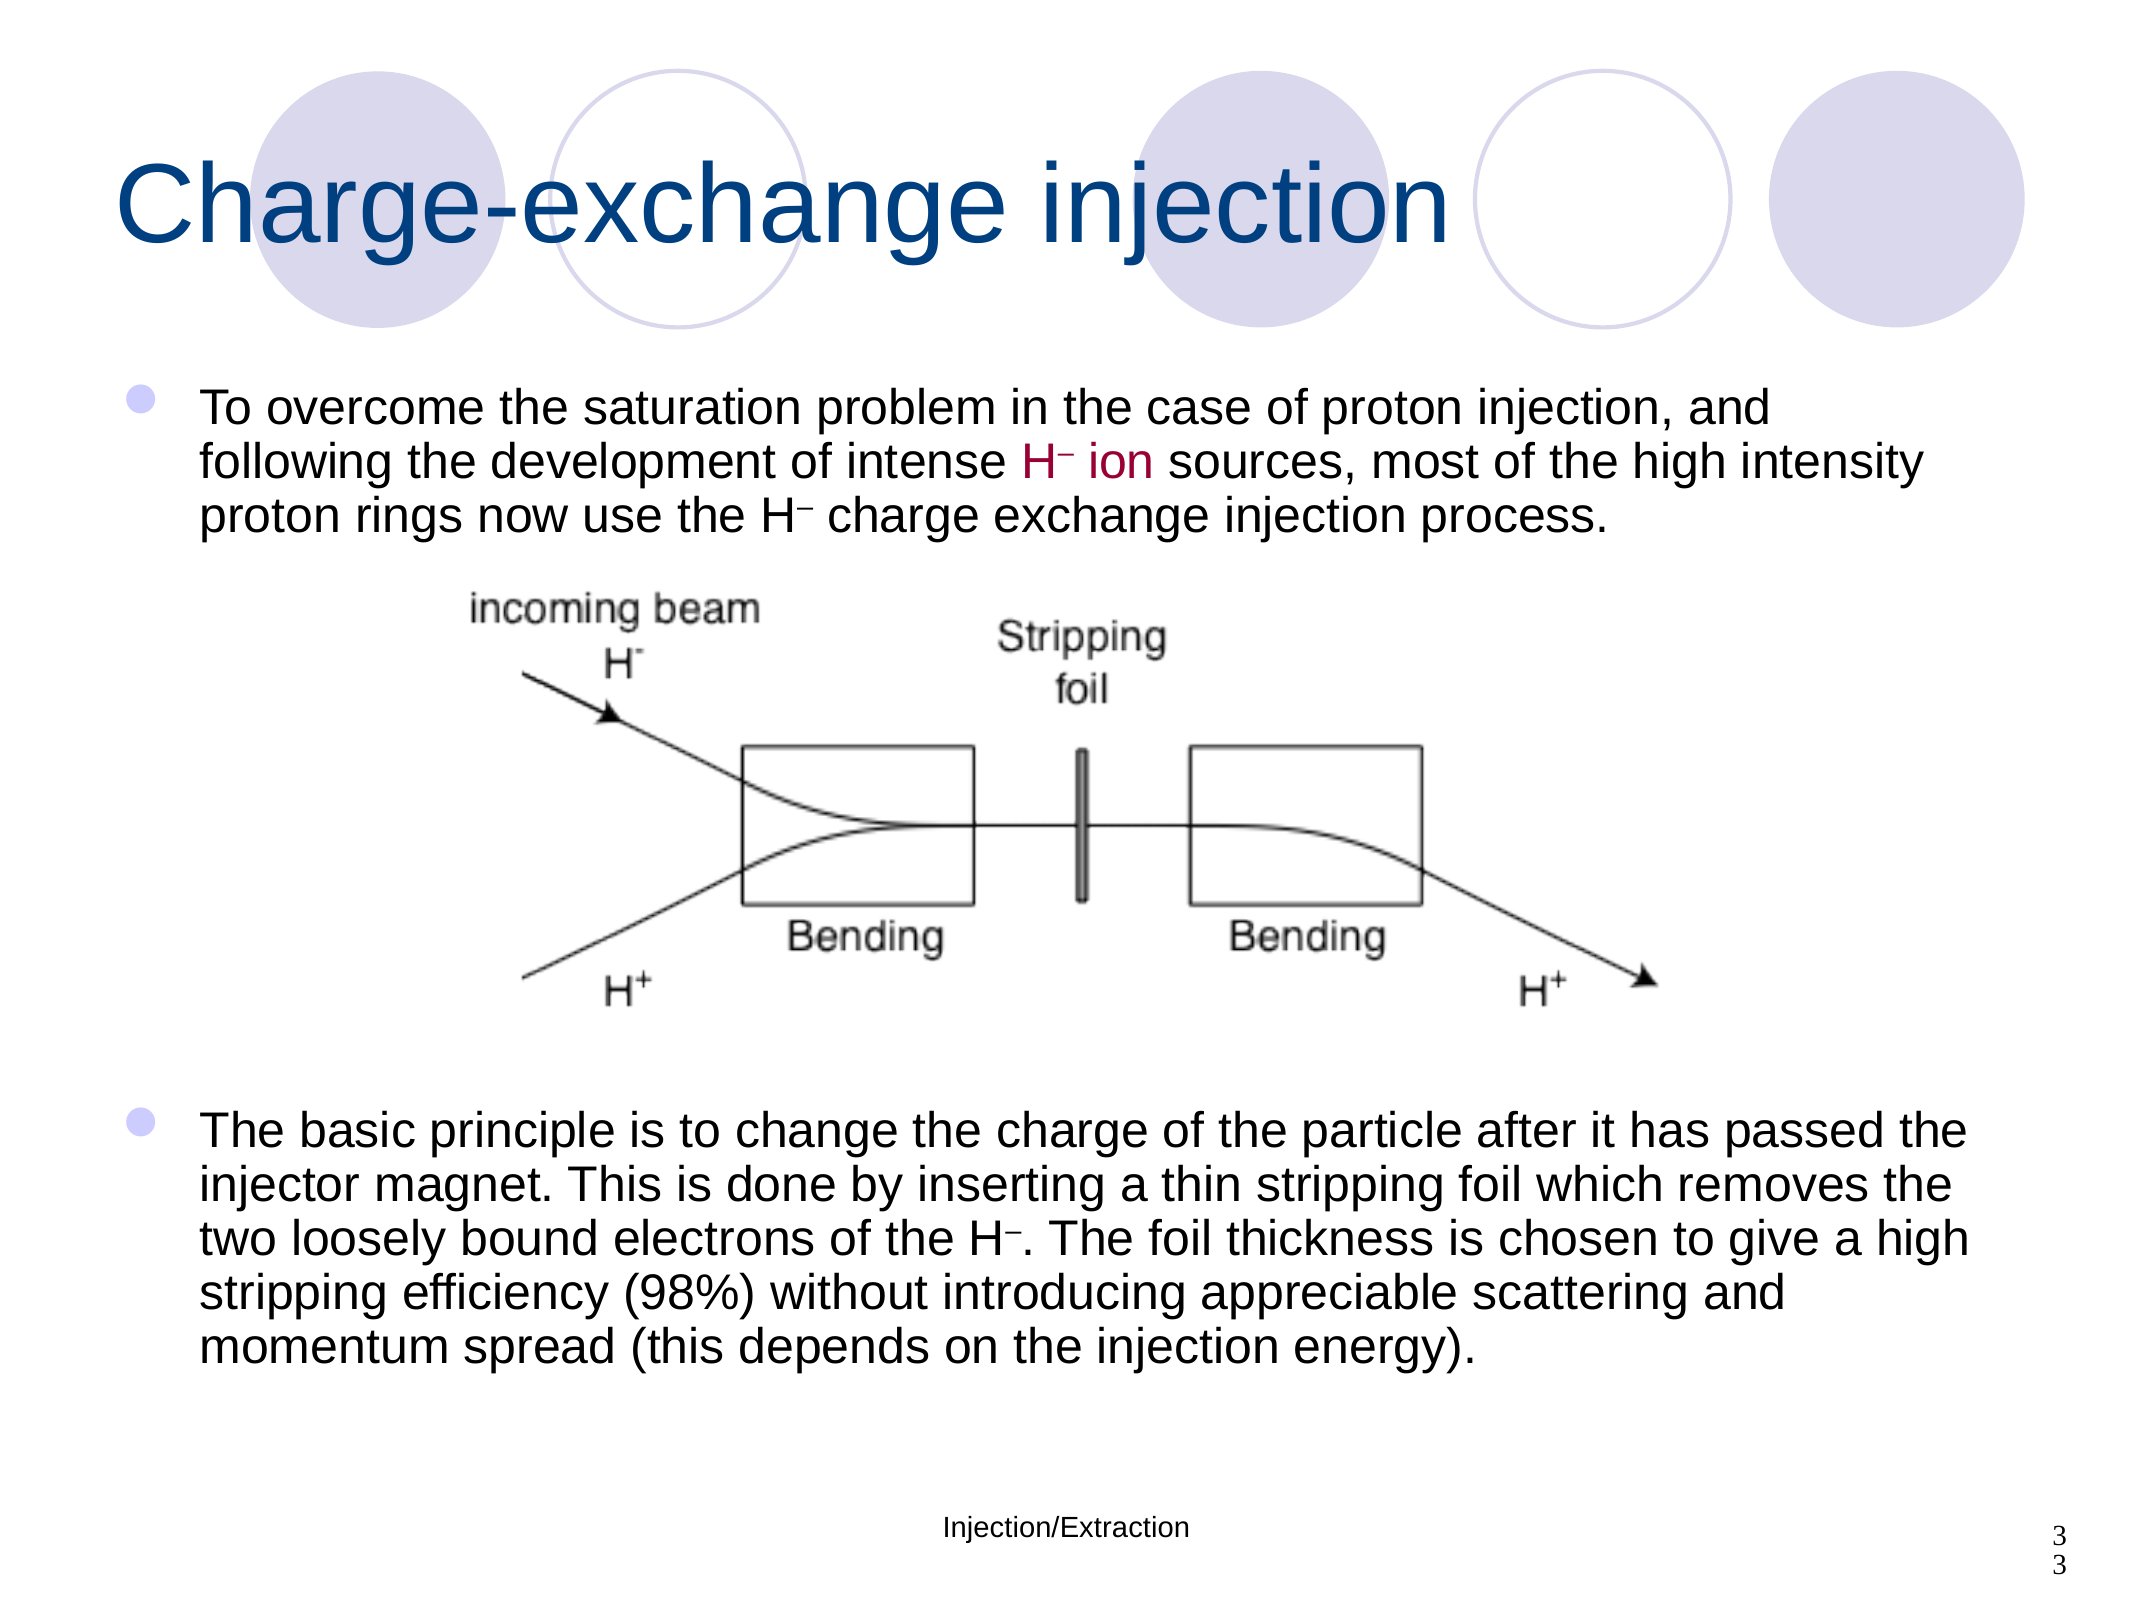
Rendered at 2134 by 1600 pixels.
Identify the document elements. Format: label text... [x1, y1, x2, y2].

picture [470, 581, 1663, 1017]
title Charge-exchange injection [106, 21, 2028, 374]
list To overcome the saturation problem in the case of proton injection, and following the development of intense H– ion sources, most of the high intensity proton rings now use the H– charge exchange injection process. The basic principle is to change the charge of the particle after it has passed the injector magnet. This is done by inserting a thin stripping foil which removes the two loosely bound electrons of the H–. The foil thickness is chosen to give a high stripping efficiency (98%) without introducing appreciable scattering and momentum spread (this depends on the injection energy). [106, 374, 2028, 1600]
